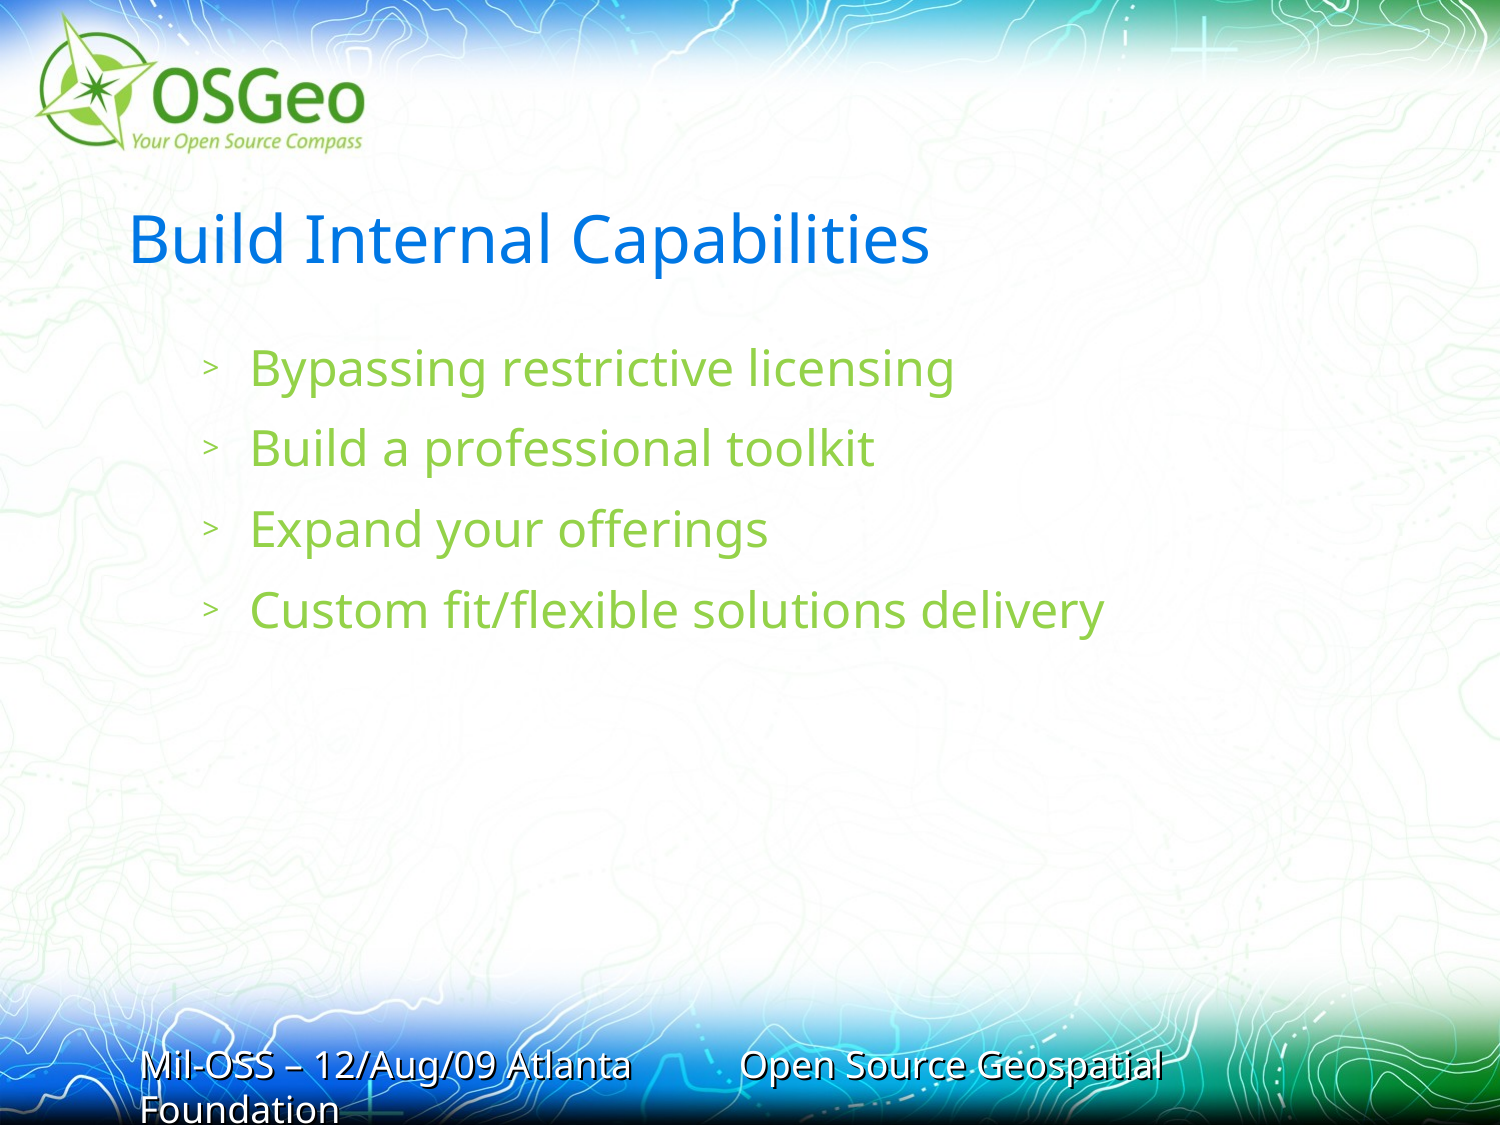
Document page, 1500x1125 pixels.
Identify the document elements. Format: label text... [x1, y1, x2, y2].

list Bypassing restrictive licensing Build a professional toolkit Expand your offerings Custom fit/flexible solutions delivery [112, 324, 1388, 1068]
title Build Internal Capabilities [112, 187, 1388, 288]
picture [212, 1107, 223, 1125]
picture [301, 1107, 311, 1121]
picture [165, 1107, 175, 1121]
picture [325, 1107, 336, 1125]
picture [234, 1107, 244, 1121]
picture [257, 1115, 265, 1121]
picture [0, 0, 1500, 1125]
